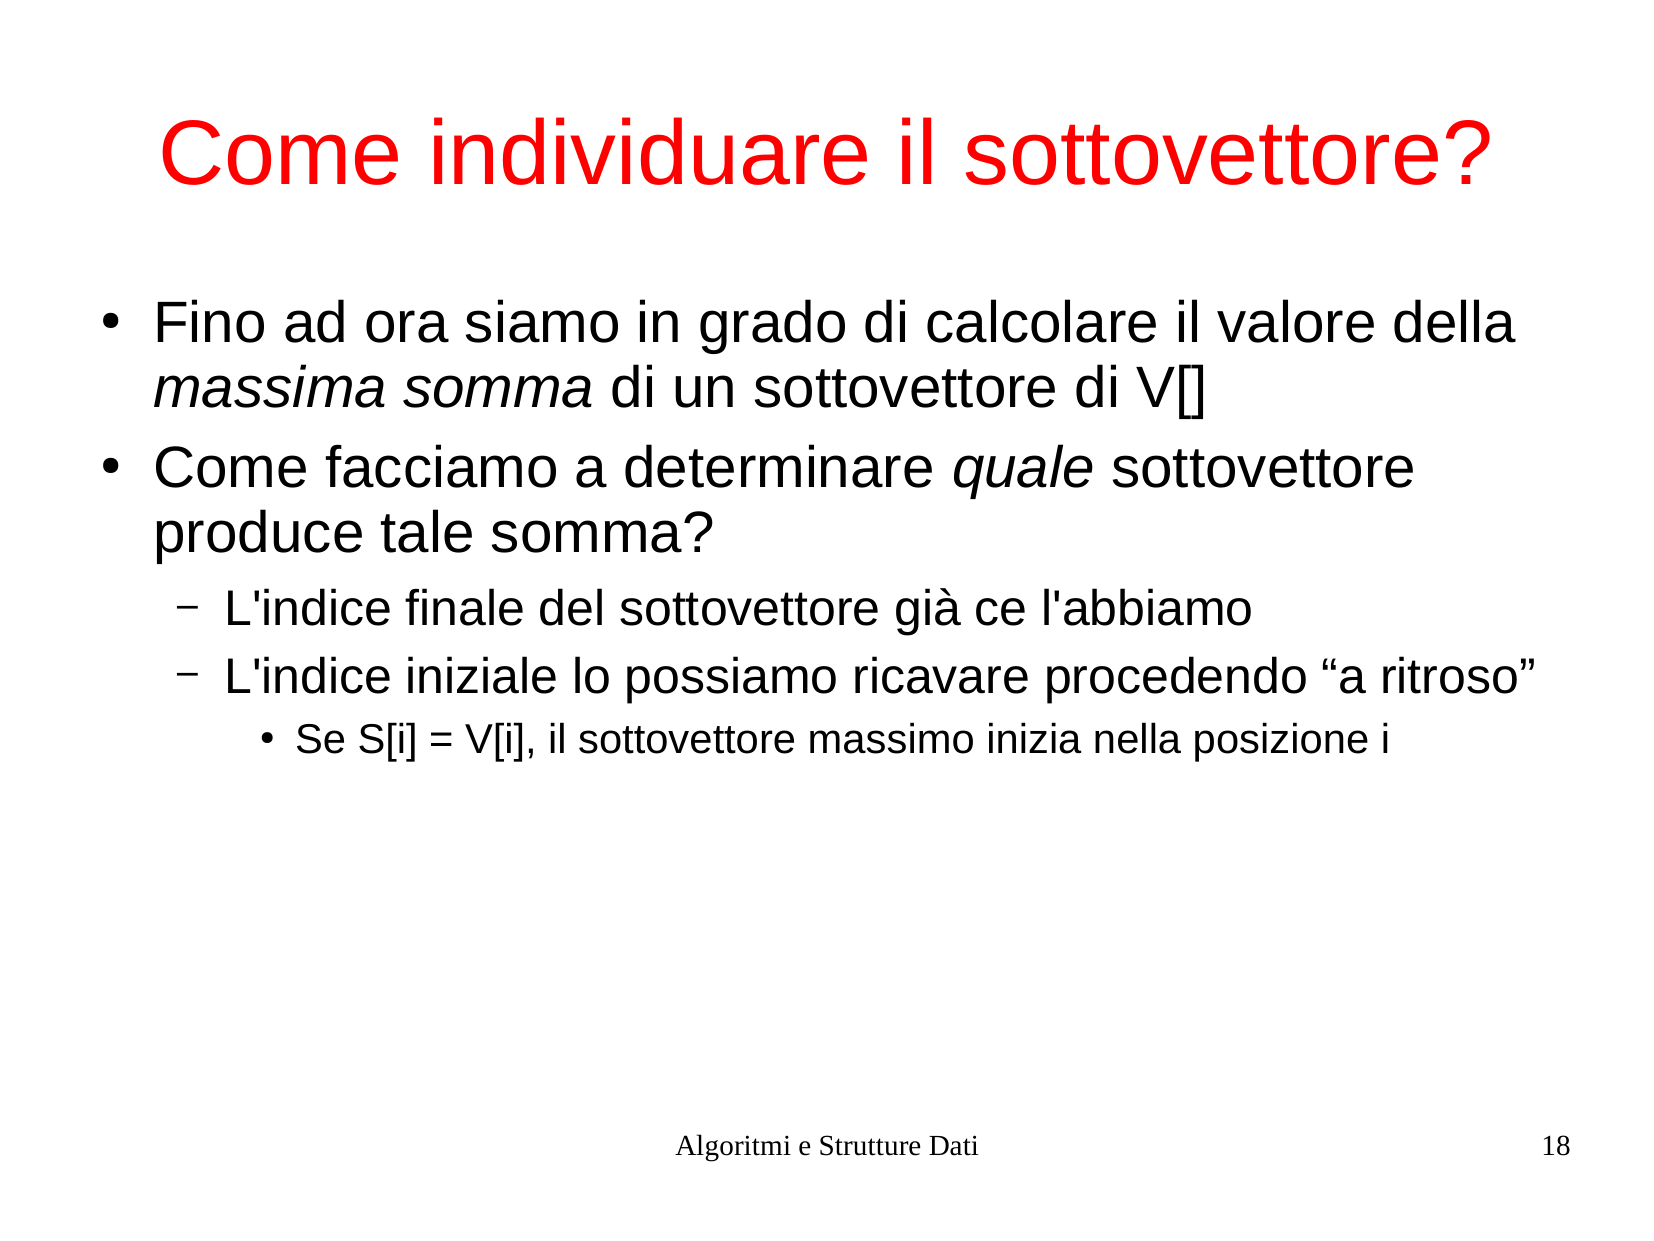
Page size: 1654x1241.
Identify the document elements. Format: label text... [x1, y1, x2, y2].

list Fino ad ora siamo in grado di calcolare il valore della massima somma di un sottovettore di V[] Come facciamo a determinare quale sottovettore produce tale somma? L'indice finale del sottovettore già ce l'abbiamo L'indice iniziale lo possiamo ricavare procedendo “a ritroso” Se S[i] = V[i], il sottovettore massimo inizia nella posizione i [82, 290, 1571, 1109]
title Come individuare il sottovettore? [82, 49, 1571, 257]
